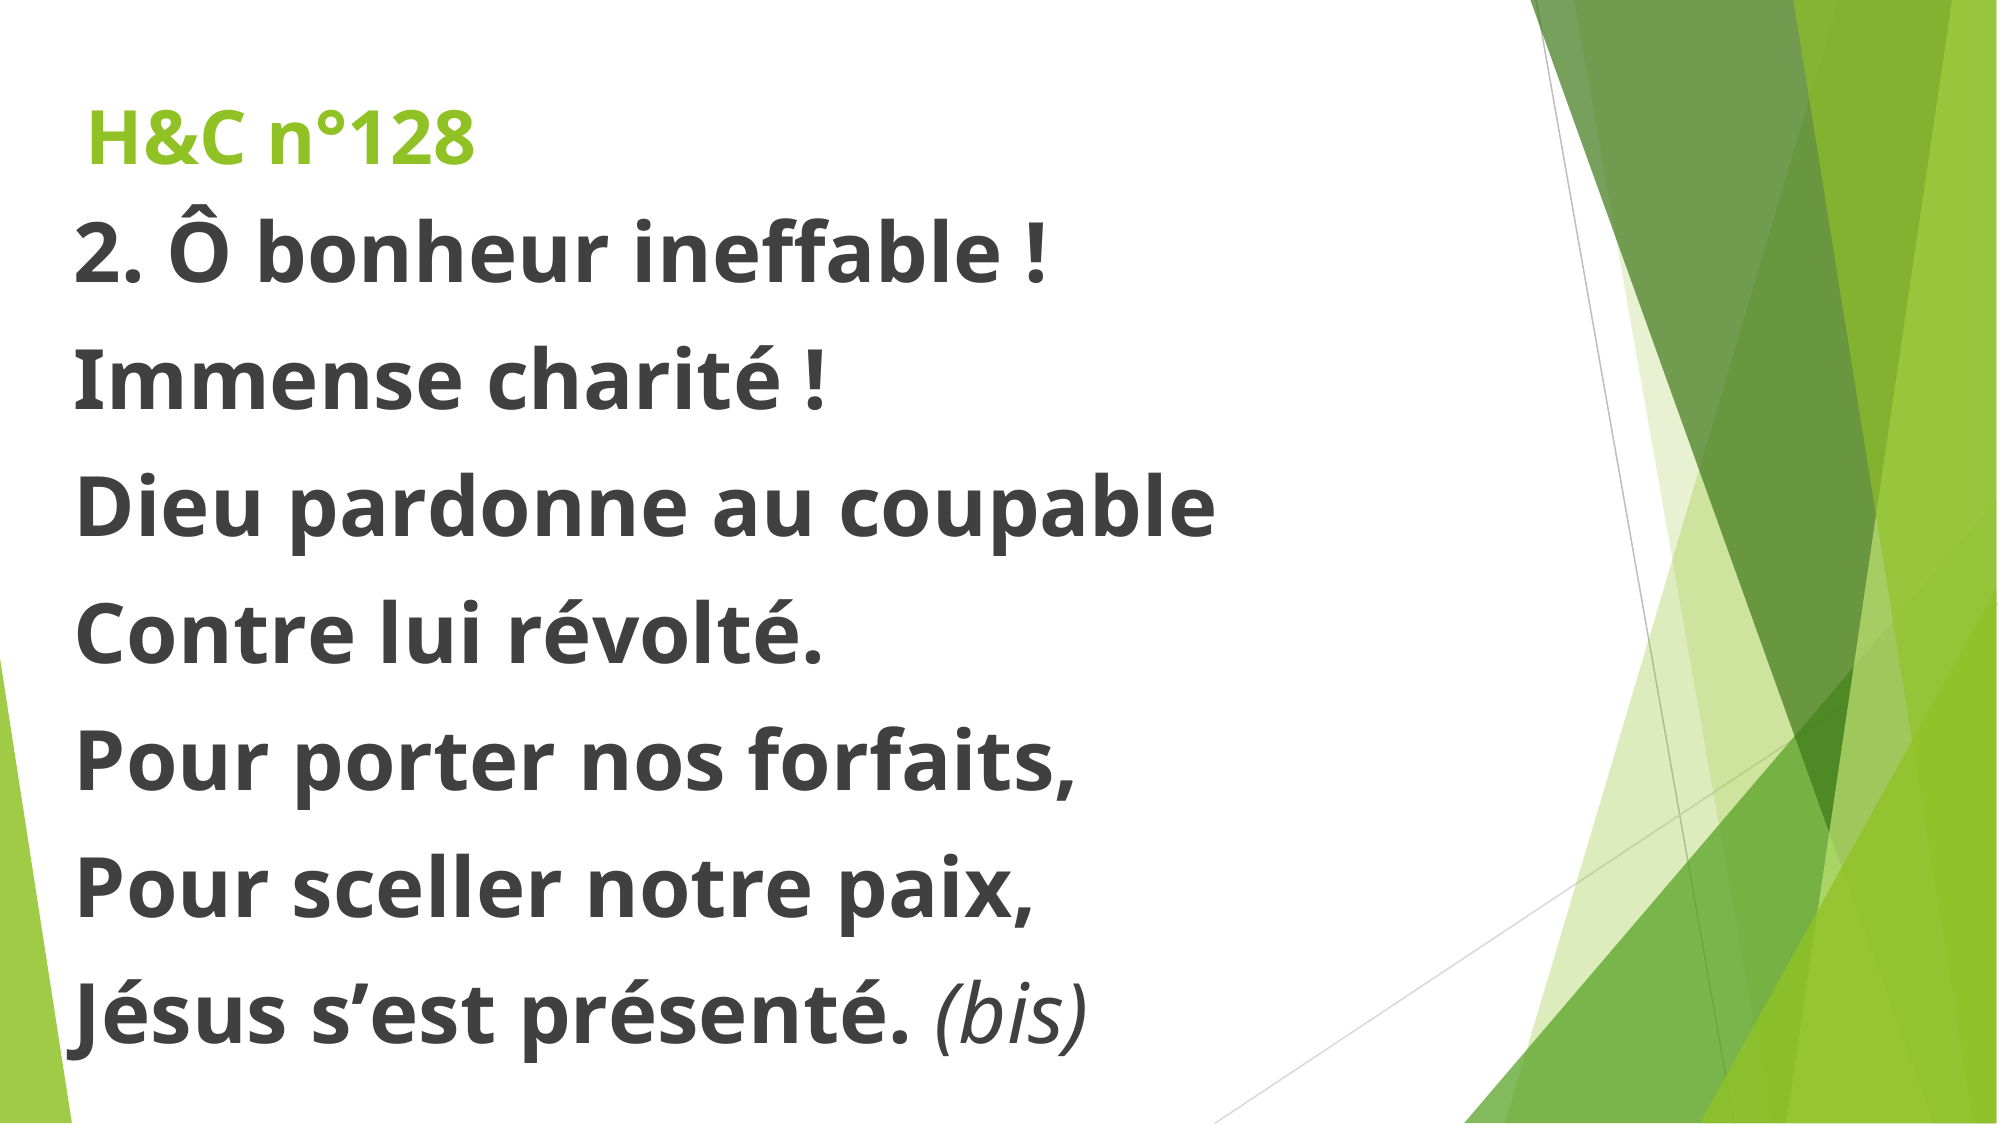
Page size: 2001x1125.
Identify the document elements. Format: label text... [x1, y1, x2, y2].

text_box 2. Ô bonheur ineffable ! Immense charité ! Dieu pardonne au coupable Contre lui révolté. Pour porter nos forfaits, Pour sceller notre paix, Jésus s’est présenté. (bis) [59, 177, 2001, 1075]
text_box H&C n°128 [70, 82, 863, 177]
